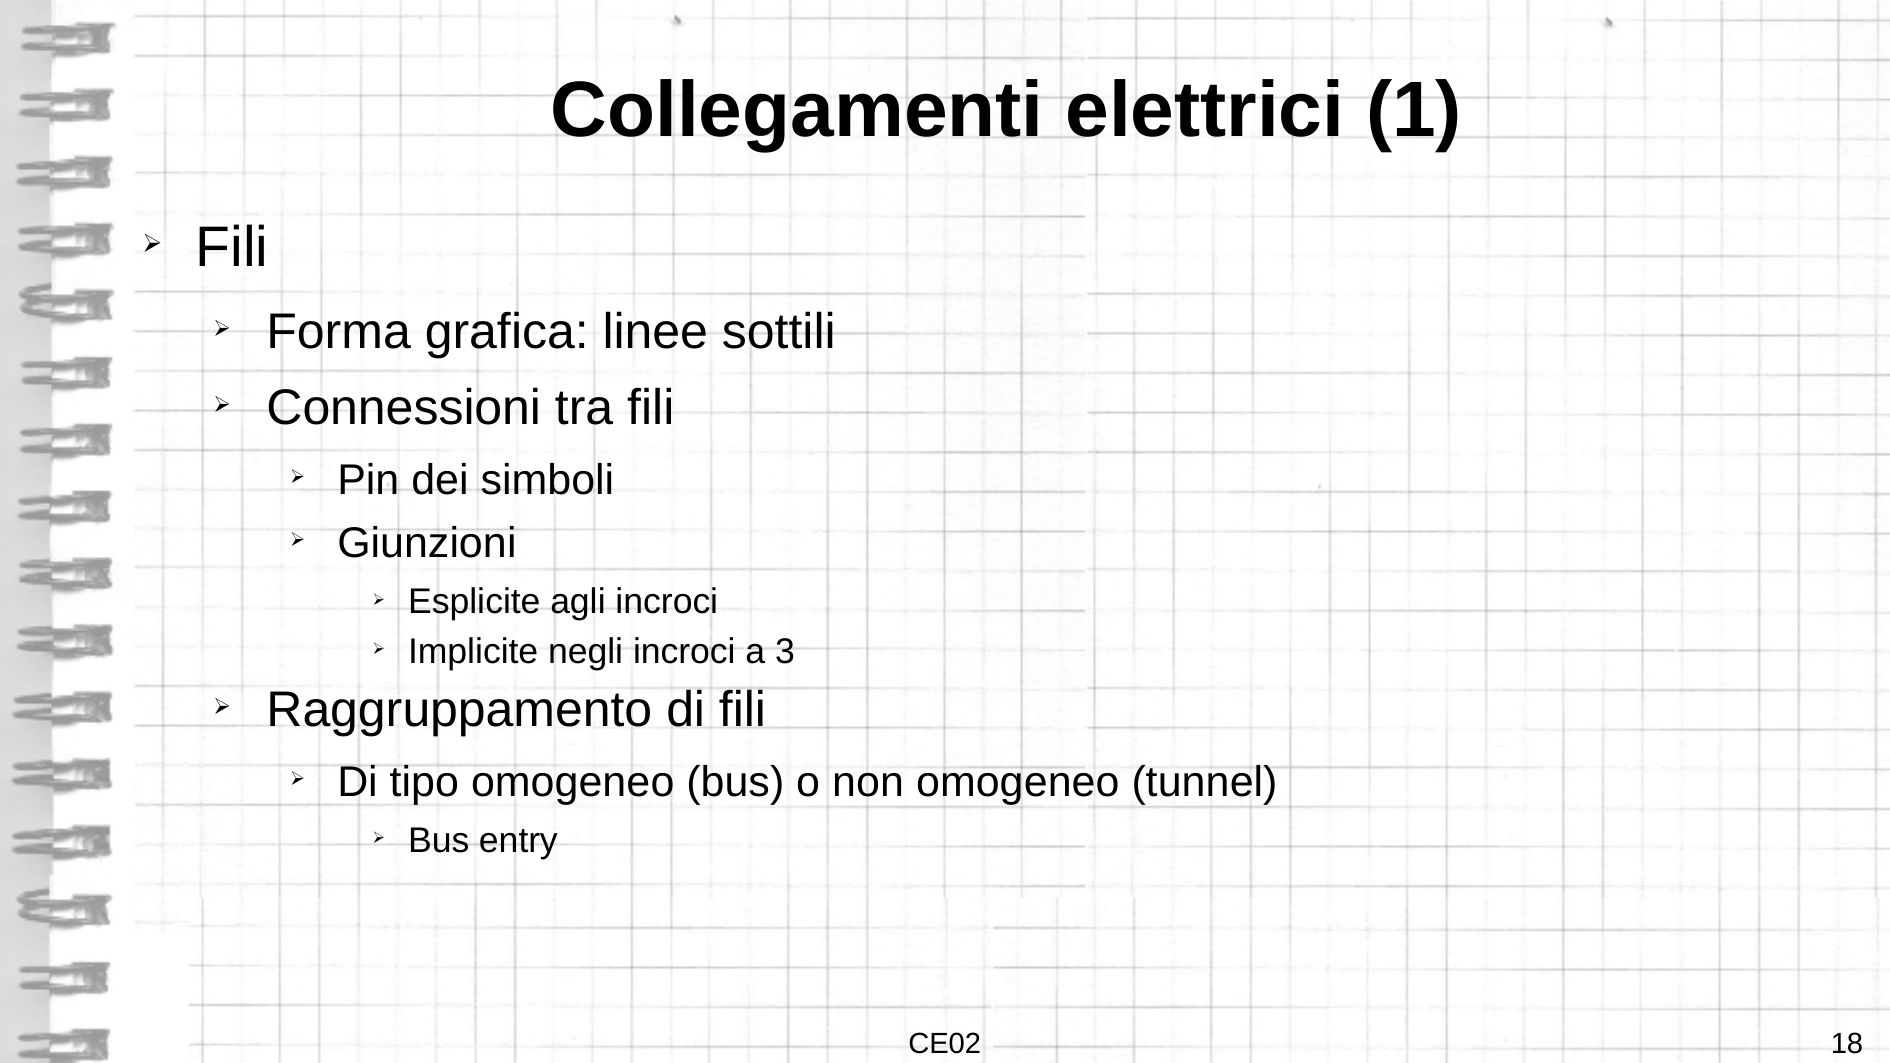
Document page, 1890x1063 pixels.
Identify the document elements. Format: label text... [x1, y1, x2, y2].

title Collegamenti elettrici (1) [124, 20, 1890, 198]
picture [0, 0, 1890, 1063]
list Fili Forma grafica: linee sottili Connessioni tra fili Pin dei simboli Giunzioni Esplicite agli incroci Implicite negli incroci a 3 Raggruppamento di fili Di tipo omogeneo (bus) o non omogeneo (tunnel) Bus entry [124, 214, 1890, 860]
